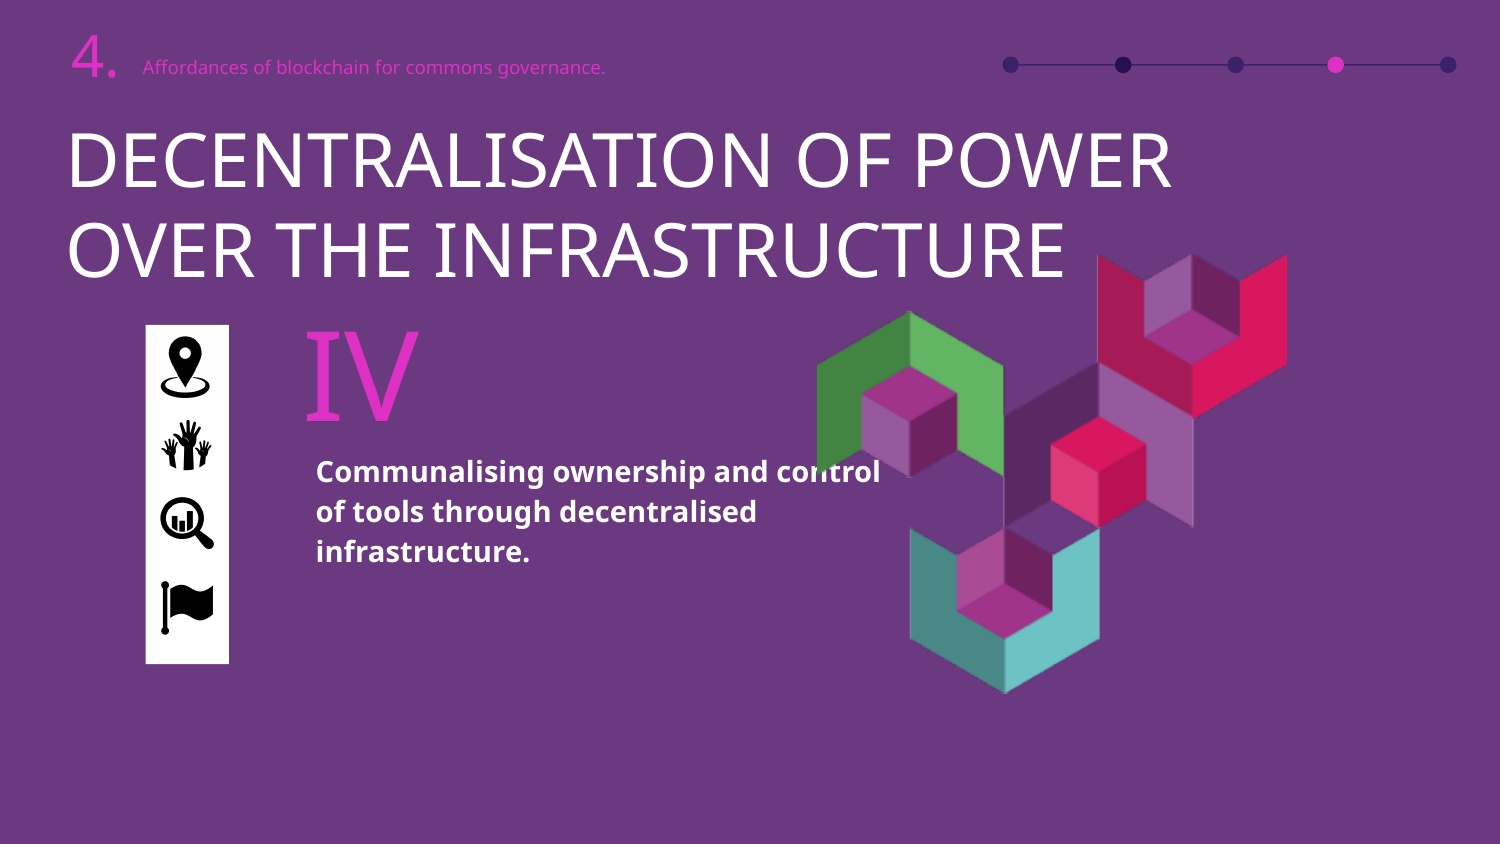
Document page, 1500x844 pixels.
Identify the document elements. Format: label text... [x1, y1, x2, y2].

text_box IV [287, 281, 476, 450]
text_box [145, 324, 229, 665]
text_box Affordances of blockchain for commons governance. [127, 40, 987, 89]
text_box 4. [56, 4, 165, 111]
text_box [1114, 56, 1132, 74]
picture [817, 305, 1287, 694]
text_box [1439, 56, 1457, 74]
text_box [1002, 56, 1019, 74]
text_box [1227, 56, 1244, 74]
picture [149, 407, 224, 483]
subtitle Communalising ownership and control of tools through decentralised infrastructure. [300, 432, 817, 561]
picture [149, 332, 224, 400]
picture [159, 580, 216, 637]
picture [153, 489, 221, 557]
text_box DECENTRALISATION OF POWER OVER THE INFRASTRUCTURE [50, 97, 1397, 305]
text_box [1327, 56, 1345, 74]
